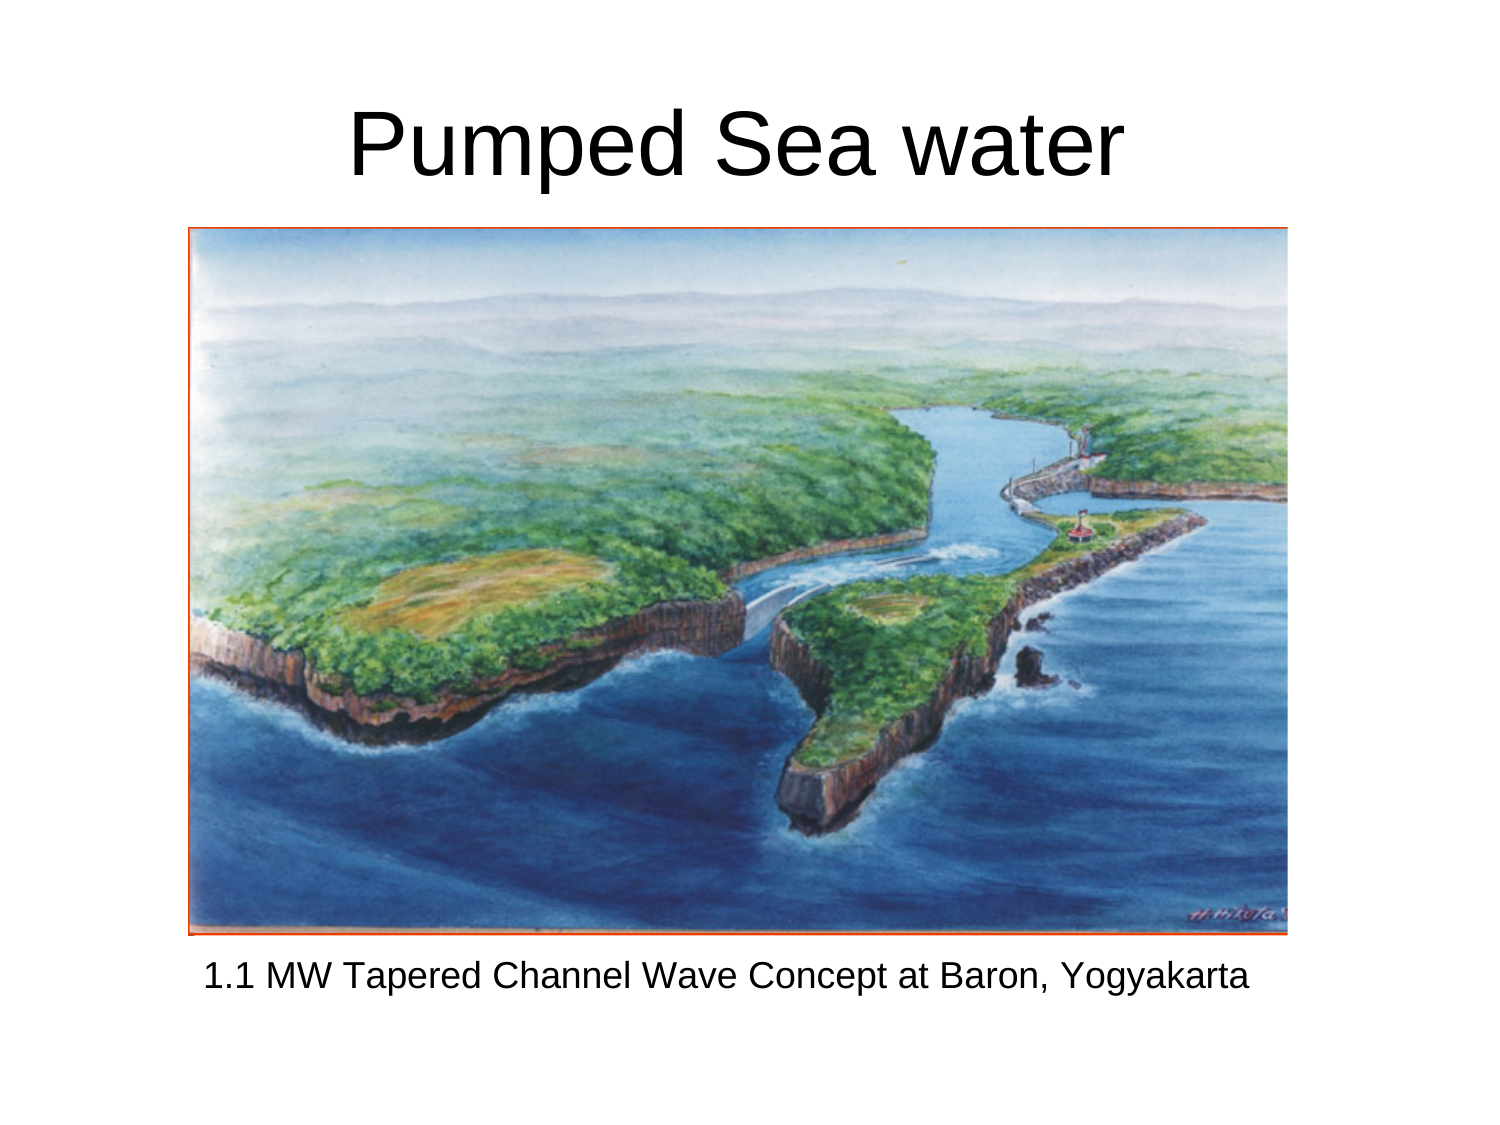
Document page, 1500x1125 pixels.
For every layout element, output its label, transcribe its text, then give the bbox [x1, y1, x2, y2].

picture [187, 226, 1288, 938]
title Pumped Sea water [75, 45, 1426, 233]
text_box 1.1 MW Tapered Channel Wave Concept at Baron, Yogyakarta [188, 943, 1265, 1004]
